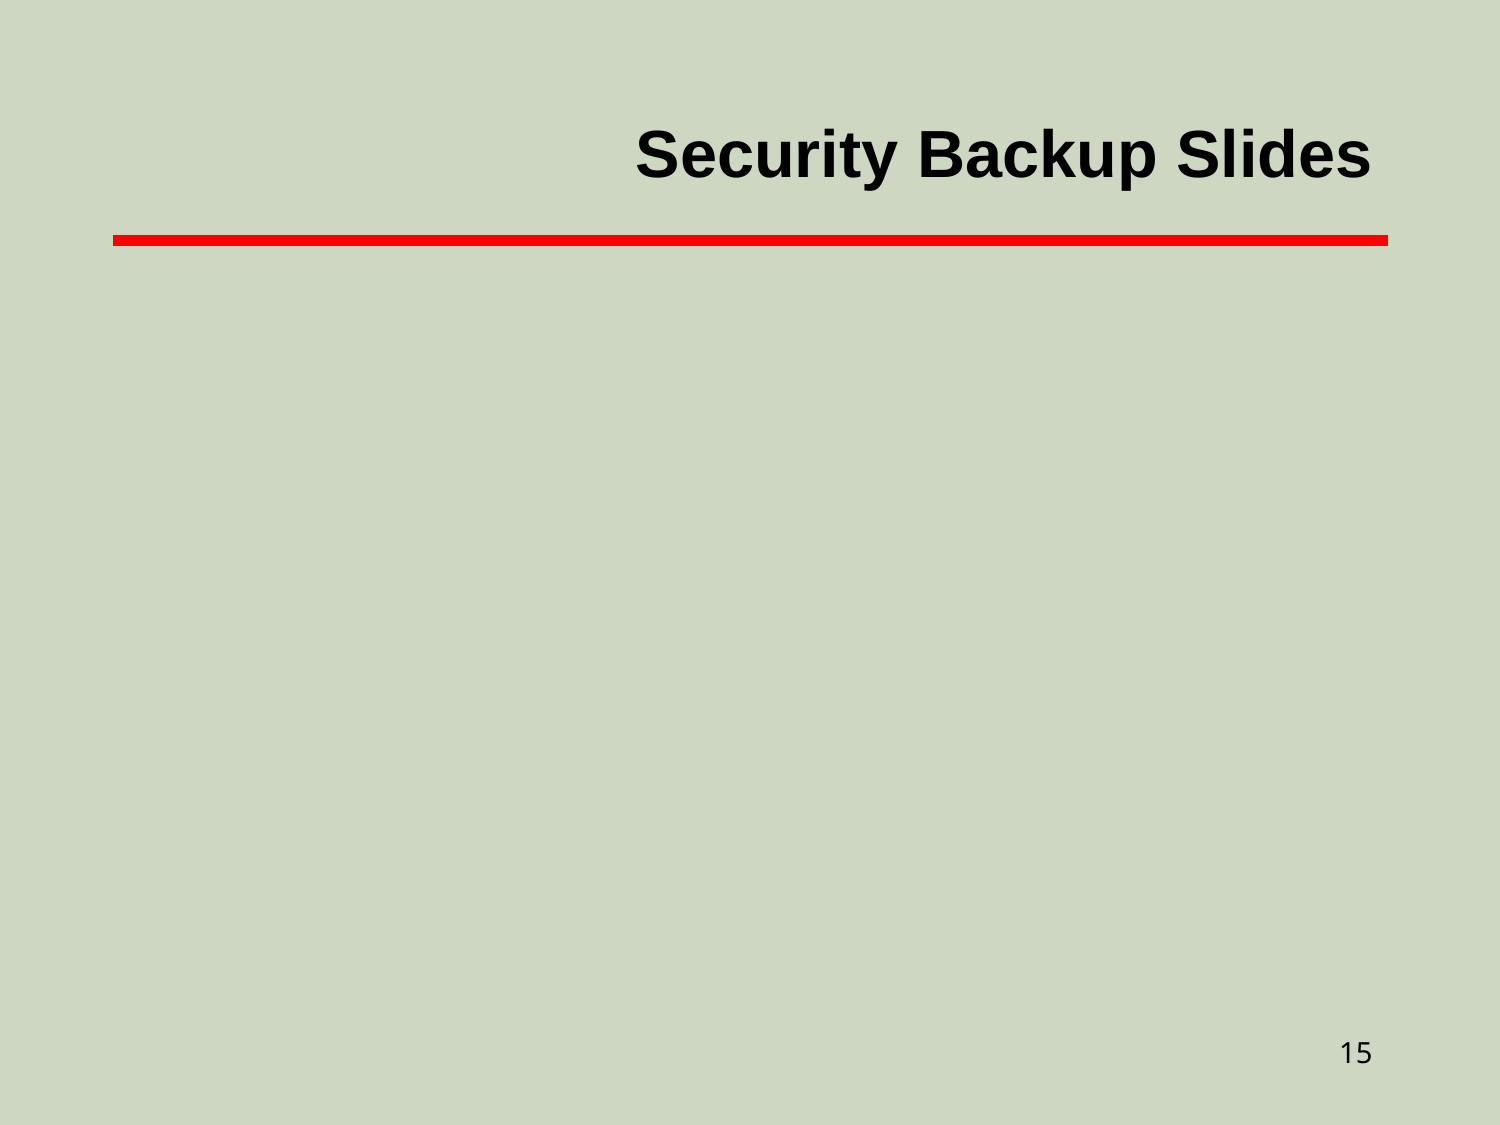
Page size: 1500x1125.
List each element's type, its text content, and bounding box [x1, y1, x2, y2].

title Security Backup Slides [337, 85, 1388, 224]
